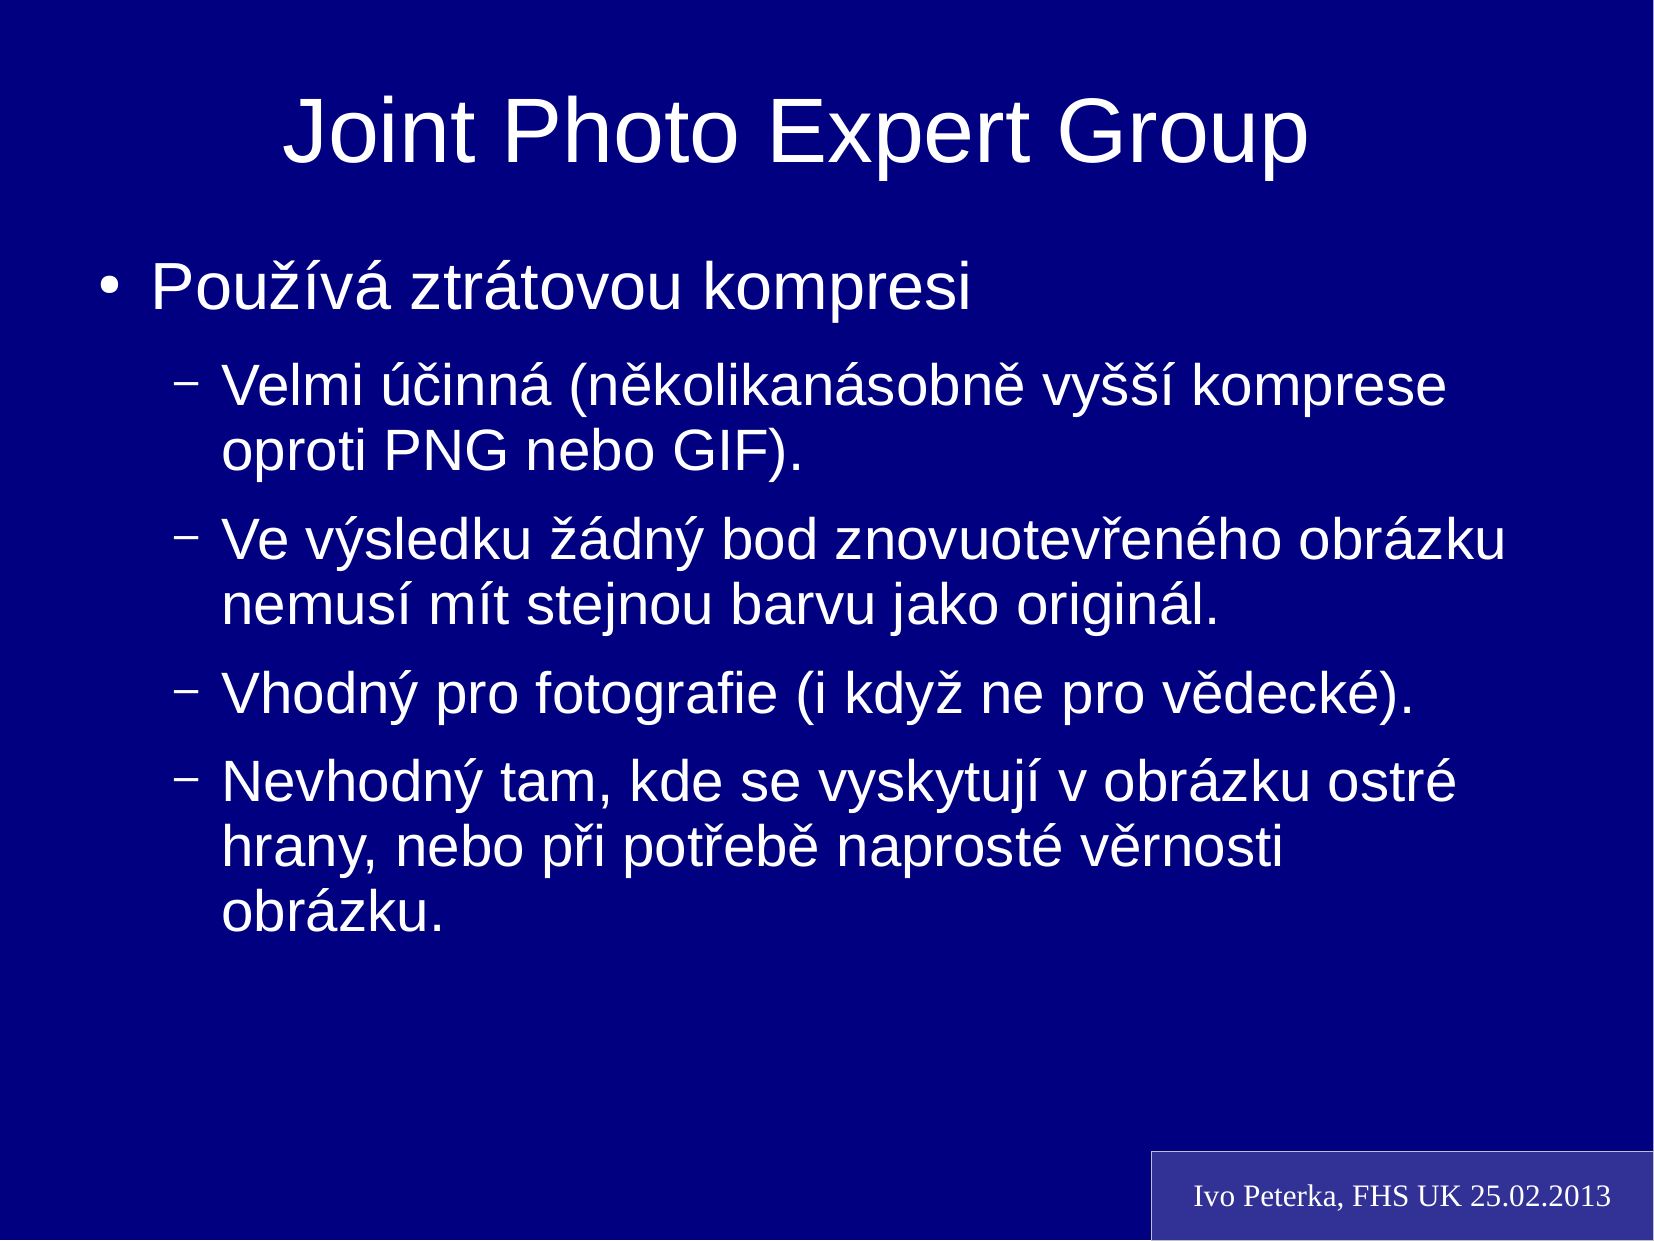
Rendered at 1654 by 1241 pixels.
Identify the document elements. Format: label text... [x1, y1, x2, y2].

list Používá ztrátovou kompresi Velmi účinná (několikanásobně vyšší komprese oproti PNG nebo GIF). Ve výsledku žádný bod znovuotevřeného obrázku nemusí mít stejnou barvu jako originál. Vhodný pro fotografie (i když ne pro vědecké). Nevhodný tam, kde se vyskytují v obrázku ostré hrany, nebo při potřebě naprosté věrnosti obrázku. [79, 248, 1515, 945]
title Joint Photo Expert Group [79, 42, 1515, 220]
